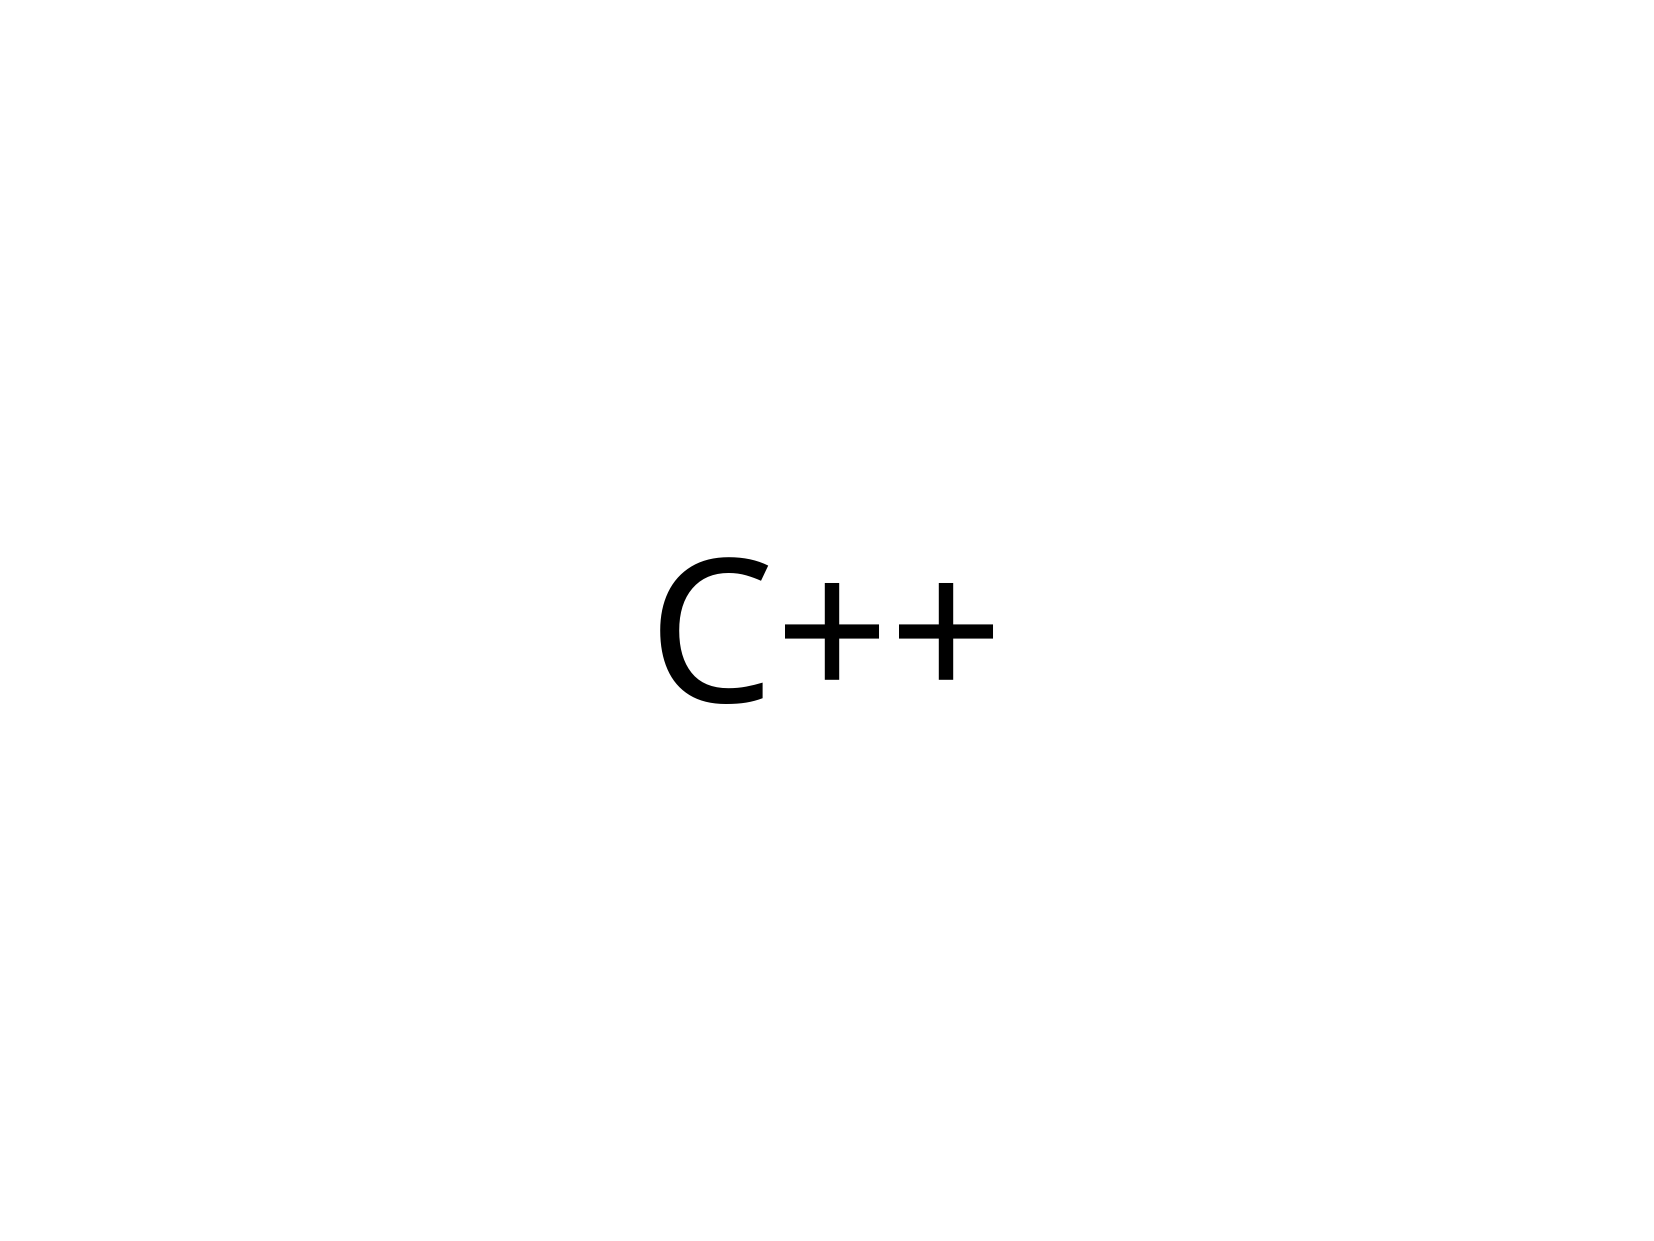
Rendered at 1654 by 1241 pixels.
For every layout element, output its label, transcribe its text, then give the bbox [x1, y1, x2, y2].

text_box C++ [601, 481, 1052, 759]
